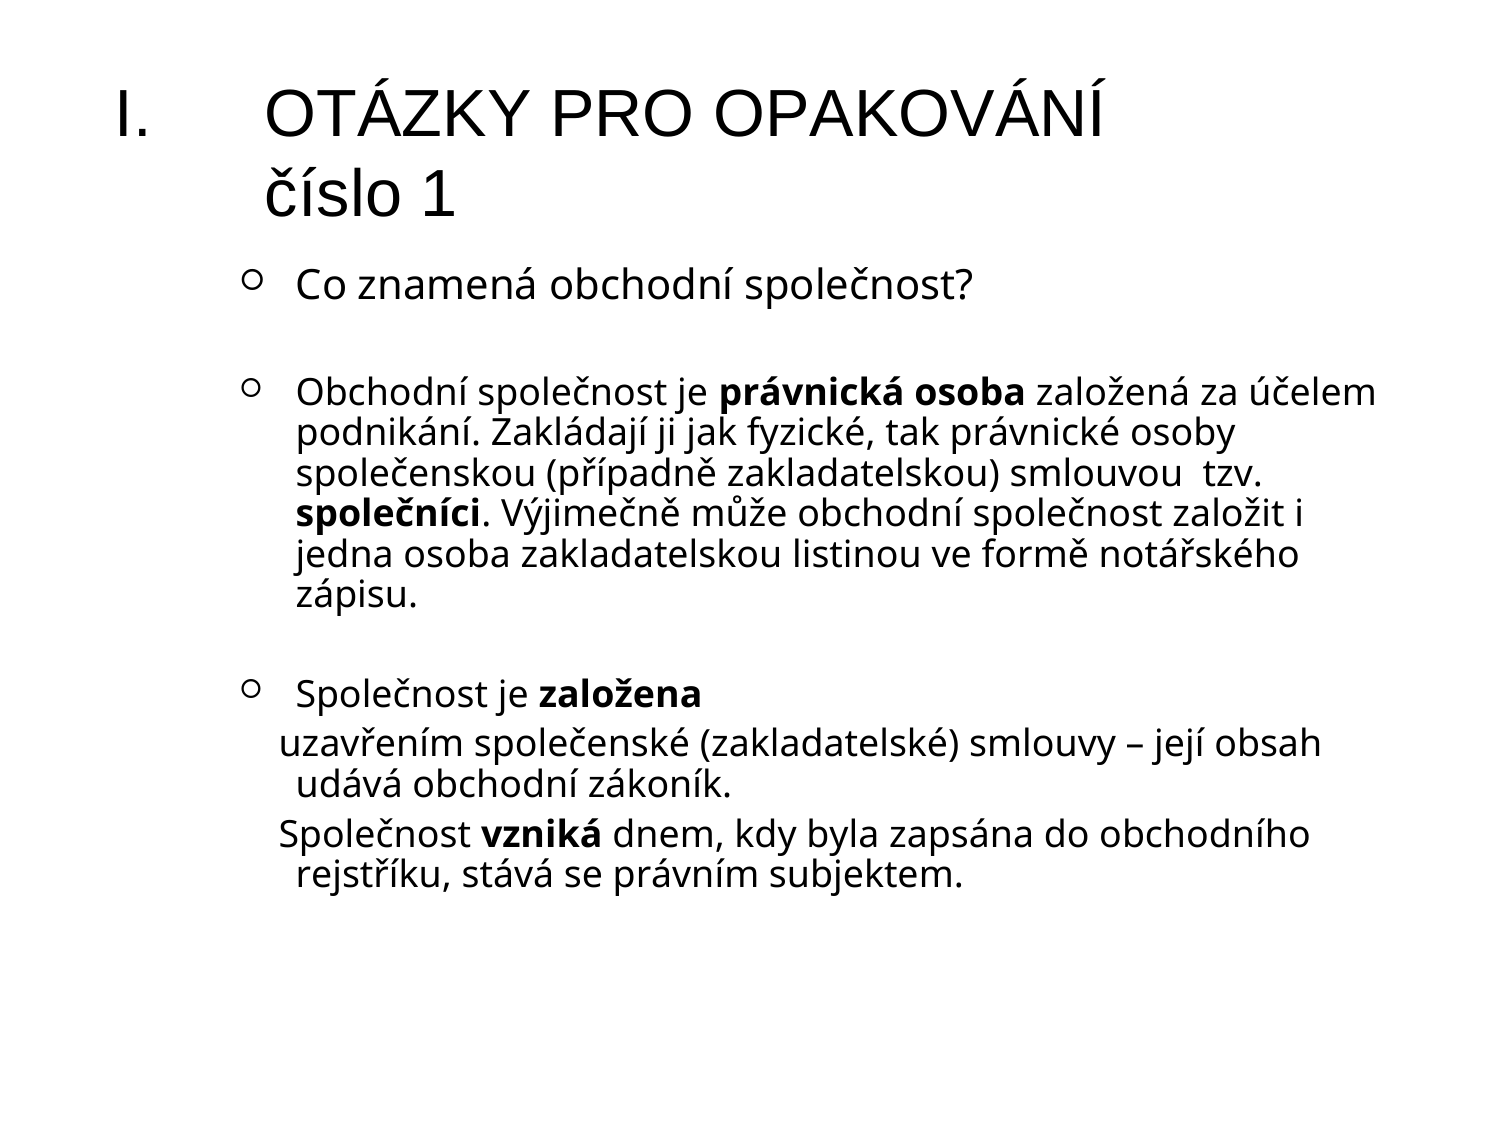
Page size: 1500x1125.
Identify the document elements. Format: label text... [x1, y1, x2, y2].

text_box I. OTÁZKY PRO OPAKOVÁNÍ číslo 1 [100, 49, 1425, 237]
text_box Co znamená obchodní společnost? Obchodní společnost je právnická osoba založená za účelem podnikání. Zakládají ji jak fyzické, tak právnické osoby společenskou (případně zakladatelskou) smlouvou tzv. společníci. Výjimečně může obchodní společnost založit i jedna osoba zakladatelskou listinou ve formě notářského zápisu. Společnost je založena uzavřením společenské (zakladatelské) smlouvy – její obsah udává obchodní zákoník. Společnost vzniká dnem, kdy byla zapsána do obchodního rejstříku, stává se právním subjektem. [224, 255, 1425, 975]
